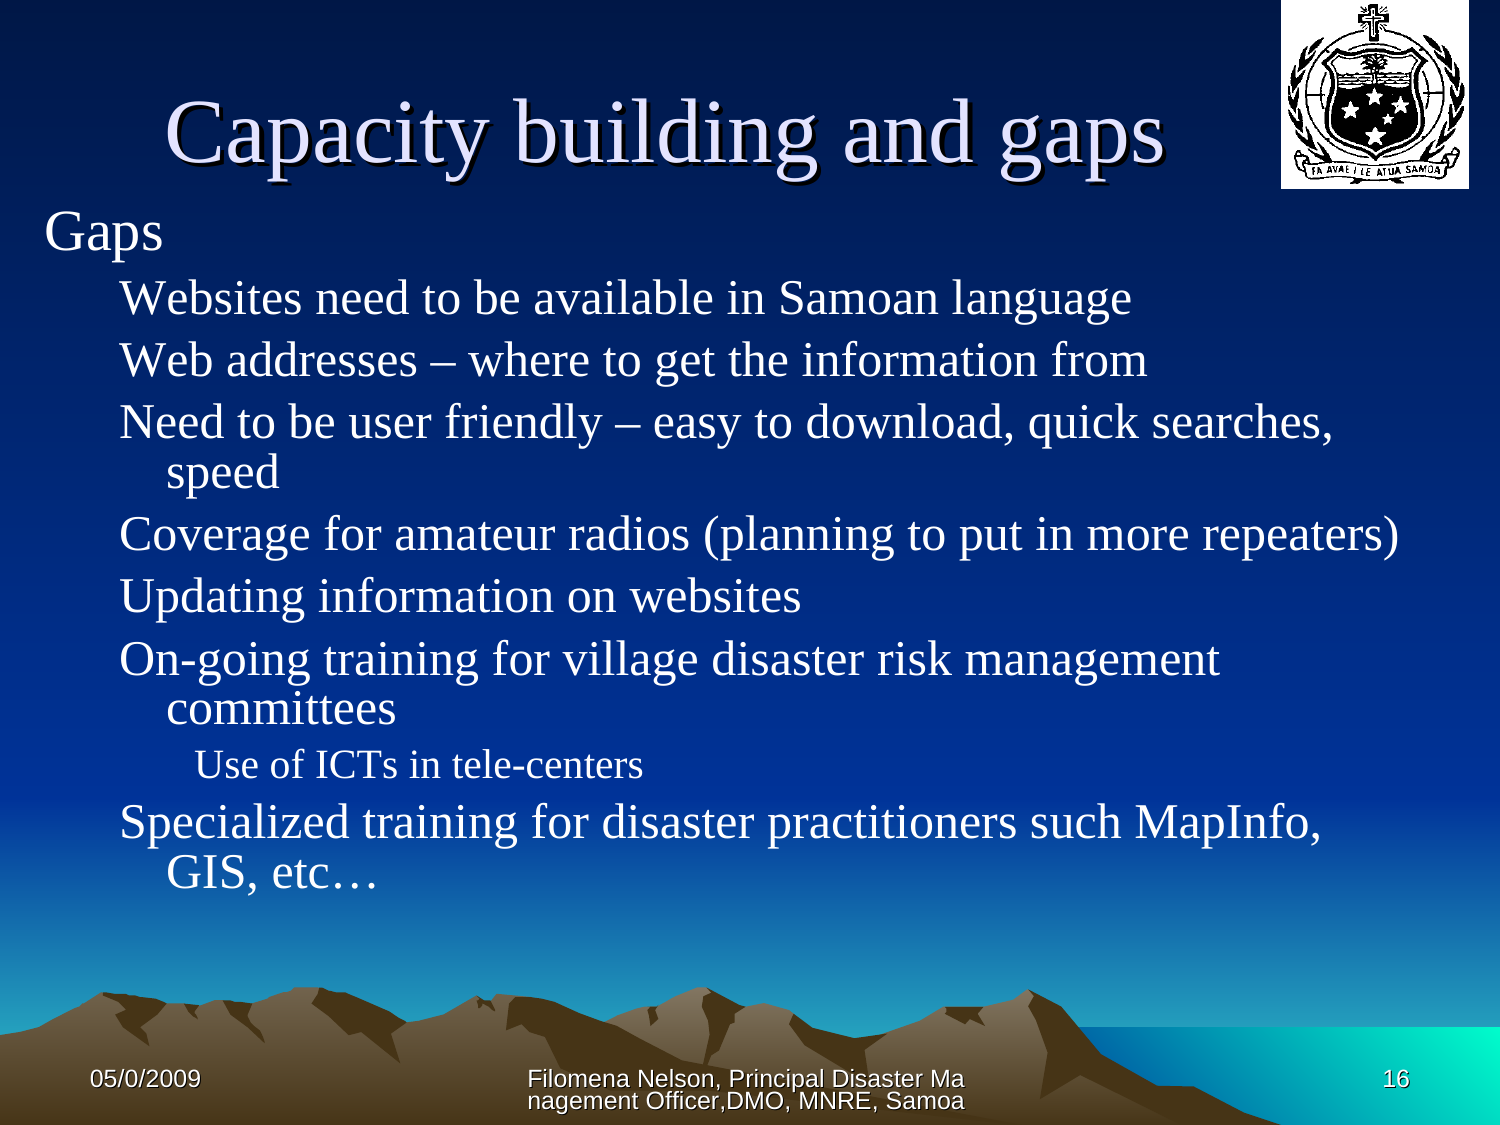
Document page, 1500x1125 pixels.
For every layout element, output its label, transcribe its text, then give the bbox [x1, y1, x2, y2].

title Capacity building and gaps [74, 37, 1258, 196]
picture [1281, 0, 1469, 190]
list Gaps Websites need to be available in Samoan language Web addresses – where to get the information from Need to be user friendly – easy to download, quick searches, speed Coverage for amateur radios (planning to put in more repeaters) Updating information on websites On-going training for village disaster risk management committees Use of ICTs in tele-centers Specialized training for disaster practitioners such MapInfo, GIS, etc… [29, 196, 1426, 1125]
